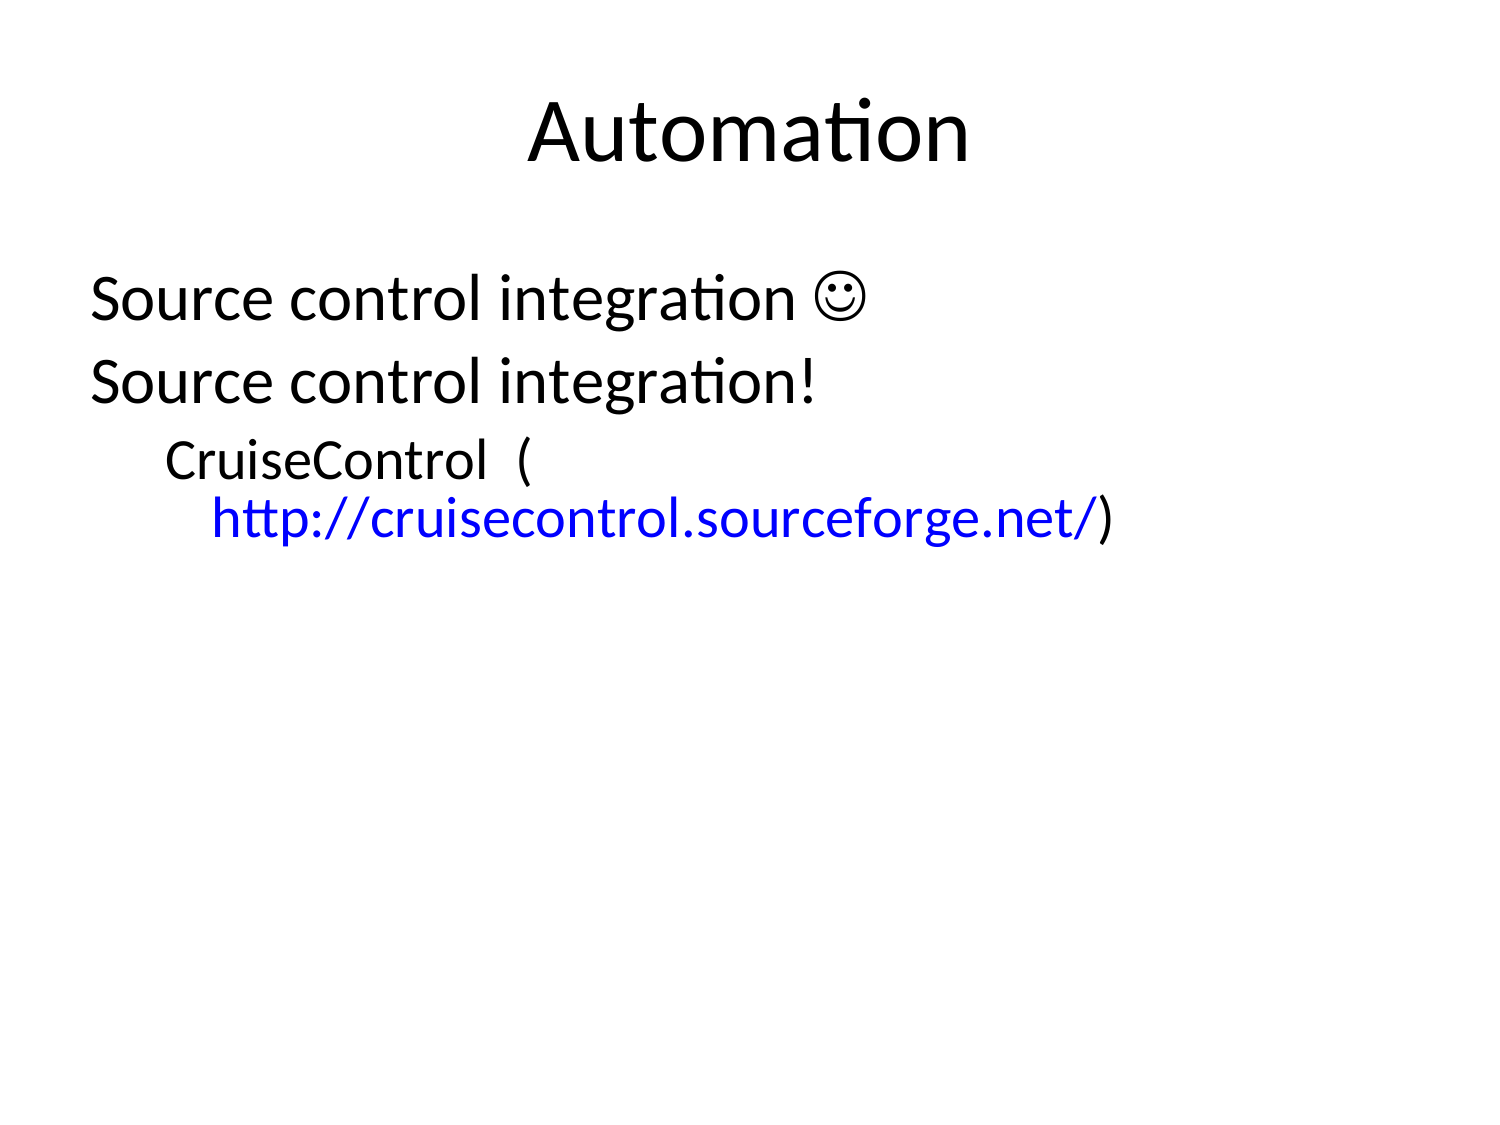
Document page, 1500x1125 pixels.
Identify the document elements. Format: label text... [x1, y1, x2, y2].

title Automation [75, 45, 1426, 233]
list Source control integration  Source control integration! CruiseControl (http://cruisecontrol.sourceforge.net/) [75, 262, 1426, 1006]
